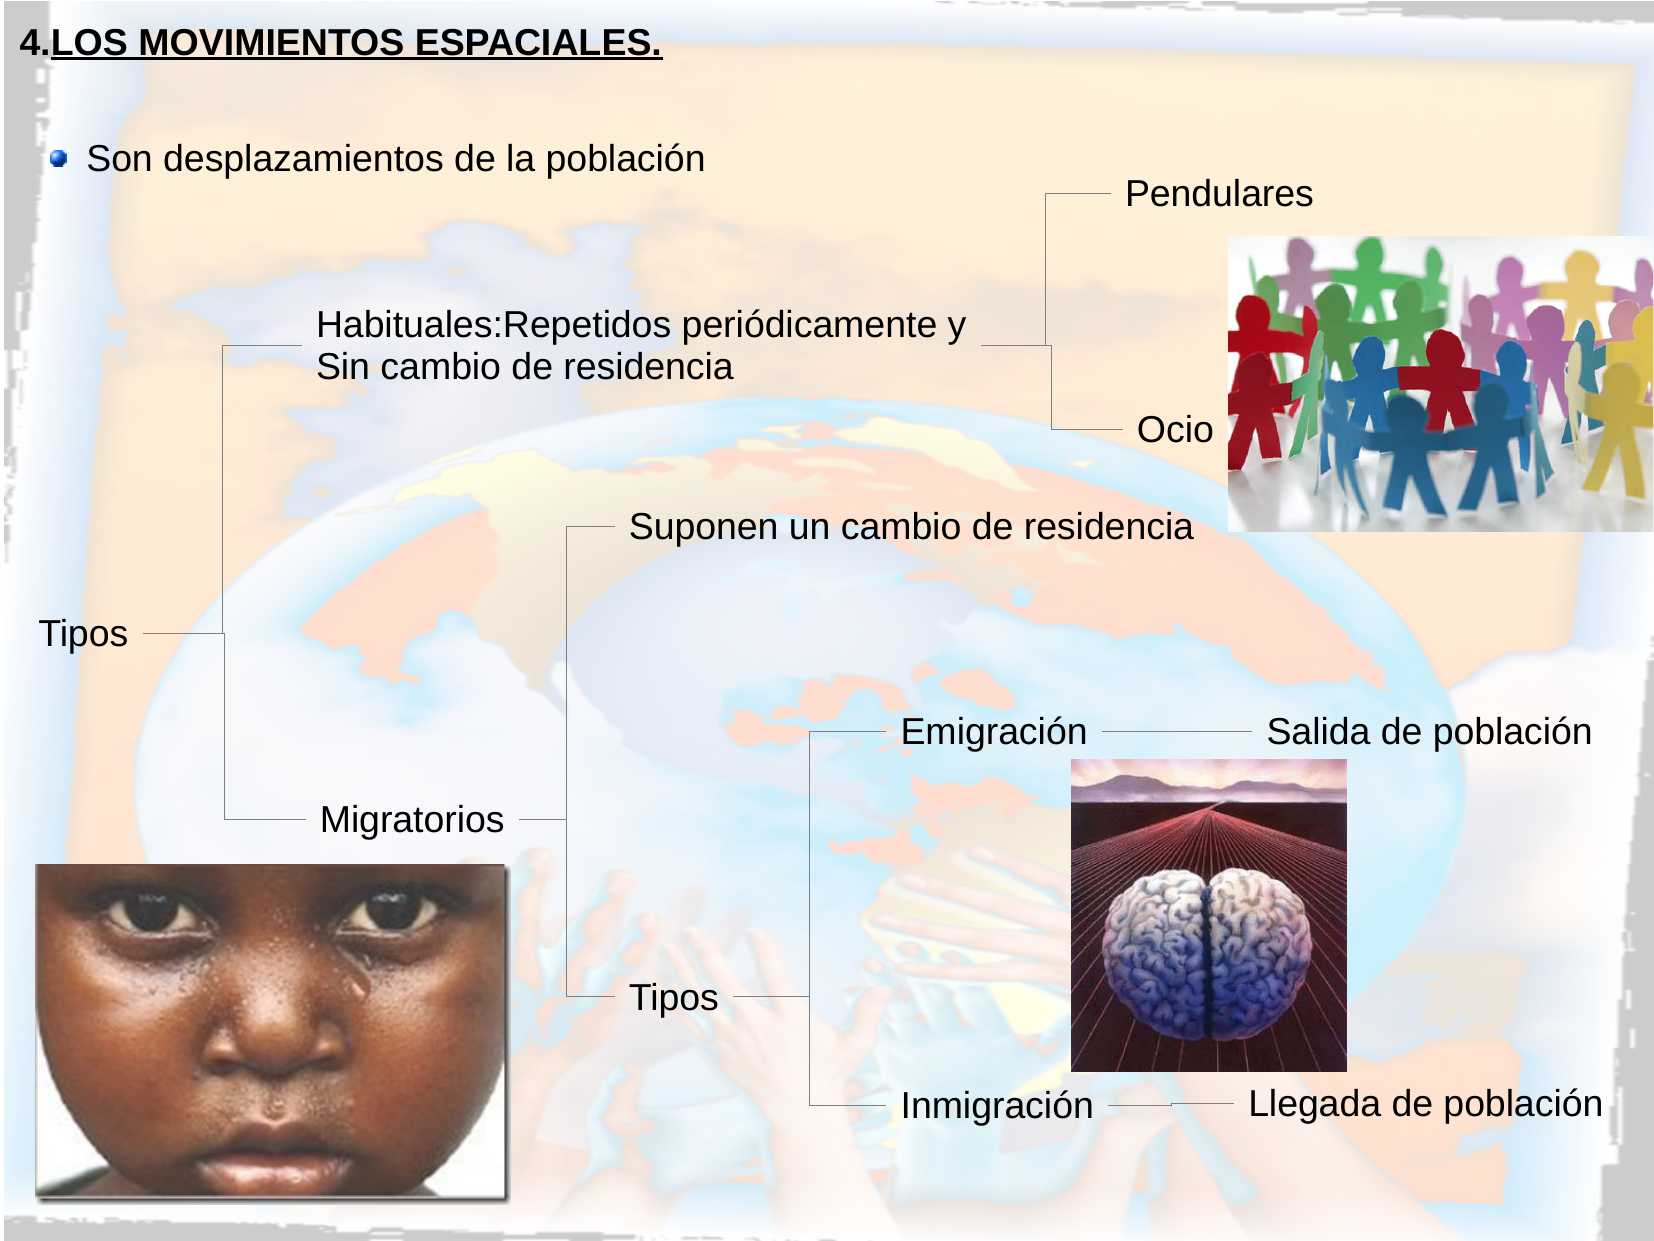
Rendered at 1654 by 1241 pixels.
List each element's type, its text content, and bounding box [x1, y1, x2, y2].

text_box Suponen un cambio de residencia [614, 498, 1210, 556]
text_box Tipos [23, 604, 144, 662]
text_box Tipos [614, 968, 734, 1026]
text_box Migratorios [305, 791, 520, 849]
text_box Pendulares [1110, 165, 1329, 223]
text_box Son desplazamientos de la población [36, 129, 721, 187]
text_box Habituales:Repetidos periódicamente y Sin cambio de residencia [301, 296, 982, 396]
text_box Llegada de población [1233, 1074, 1619, 1132]
text_box Inmigración [885, 1077, 1109, 1134]
picture [4, 1, 1654, 1241]
text_box Ocio [1122, 401, 1229, 459]
text_box Emigración [885, 702, 1103, 760]
text_box 4.LOS MOVIMIENTOS ESPACIALES. [4, 14, 678, 71]
text_box Salida de población [1251, 702, 1608, 760]
